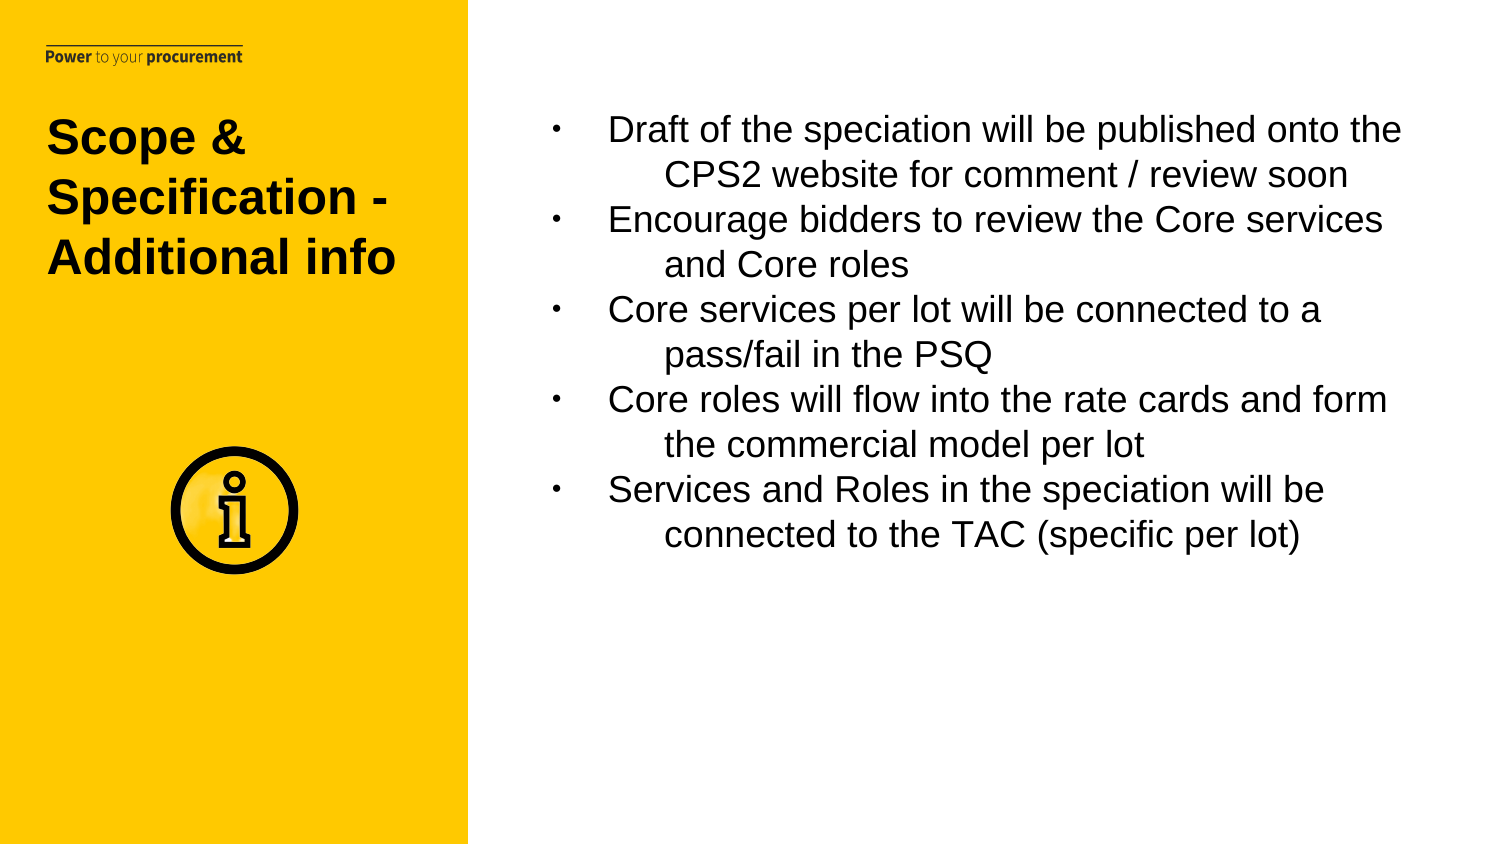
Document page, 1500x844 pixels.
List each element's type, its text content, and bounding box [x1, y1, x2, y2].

title Draft of the speciation will be published onto the CPS2 website for comment / review soon Encourage bidders to review the Core services and Core roles Core services per lot will be connected to a pass/fail in the PSQ Core roles will flow into the rate cards and form the commercial model per lot Services and Roles in the speciation will be connected to the TAC (specific per lot) [514, 104, 1407, 701]
title Scope & Specification - Additional info [46, 104, 423, 209]
picture [117, 391, 352, 626]
